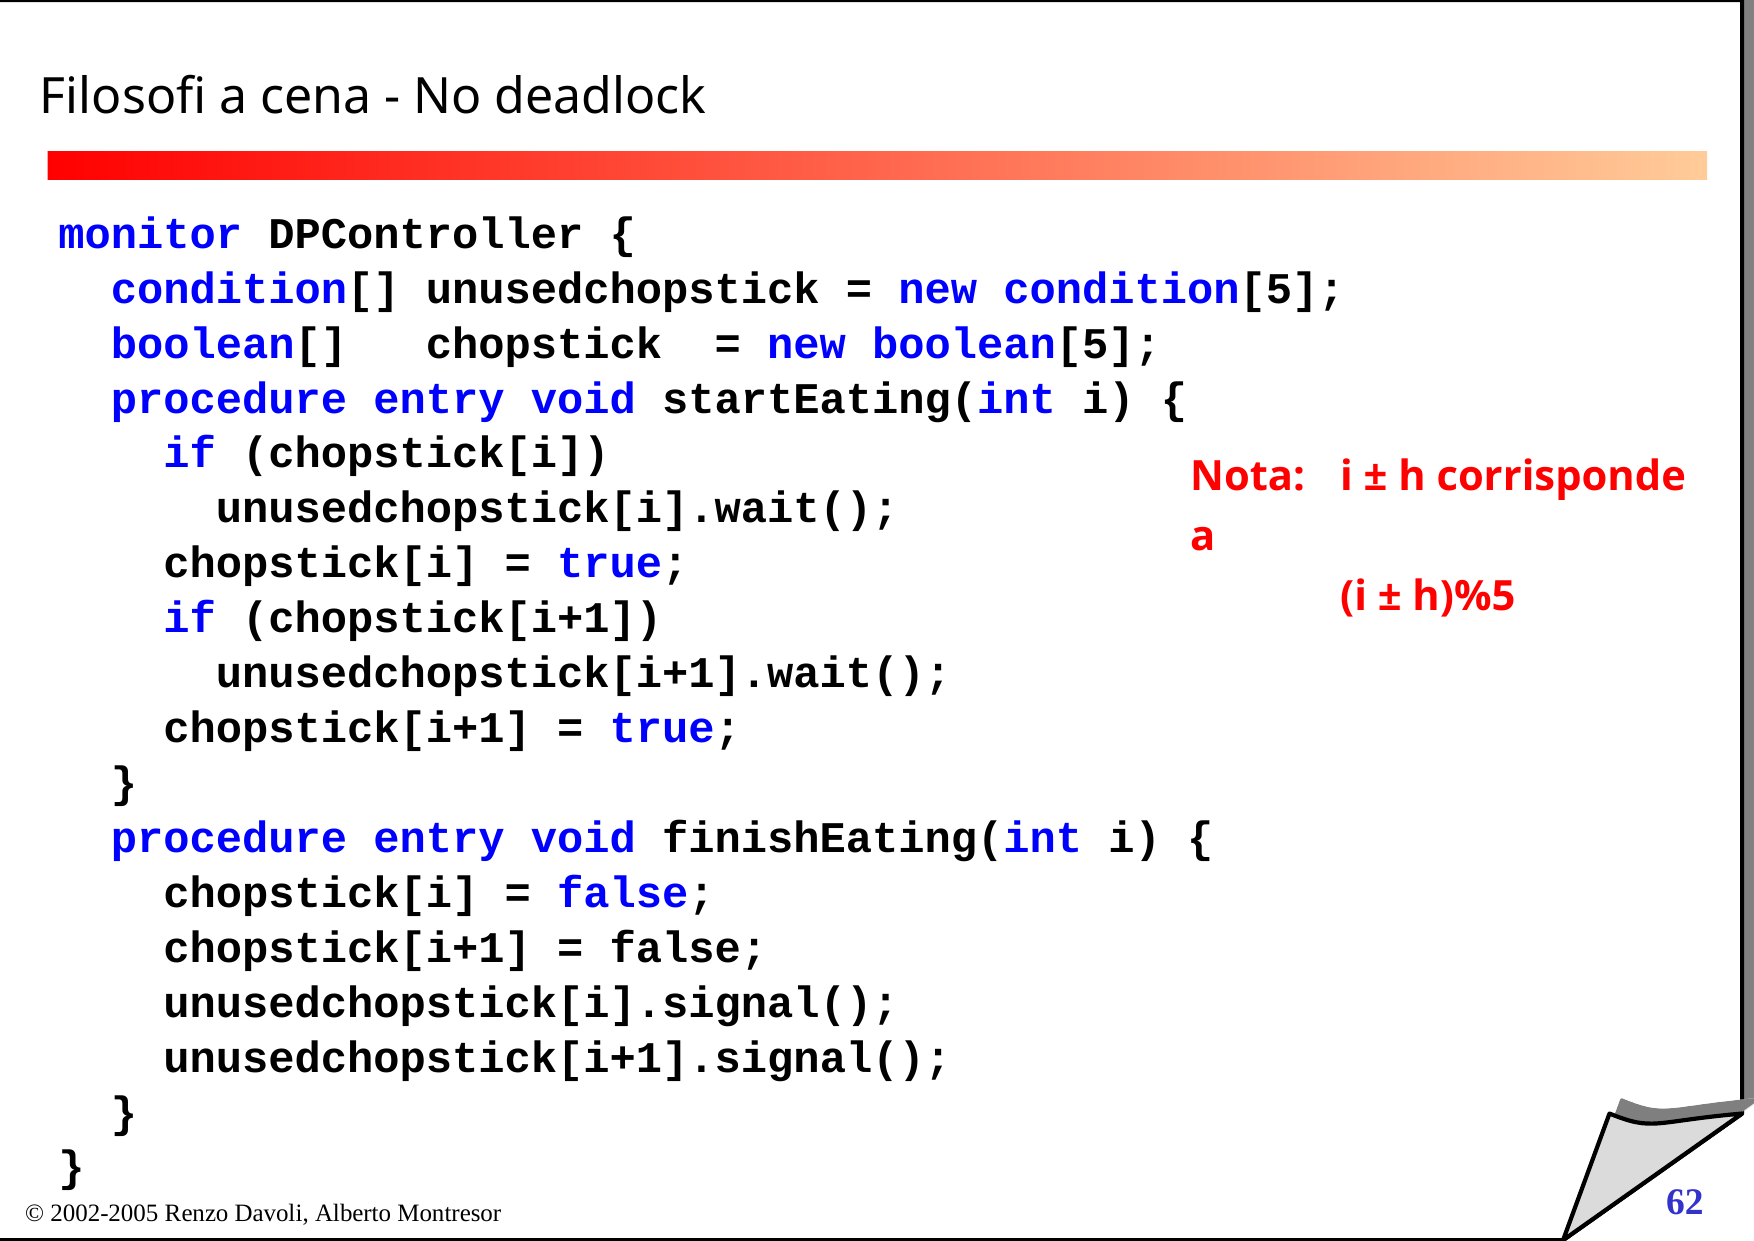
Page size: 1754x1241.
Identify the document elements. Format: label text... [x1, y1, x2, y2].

text_box Nota: i ± h corrisponde a (i ± h)%5 [1190, 442, 1692, 628]
list monitor DPController { condition[] unusedchopstick = new condition[5]; boolean[] chopstick = new boolean[5]; procedure entry void startEating(int i) { if (chopstick[i]) unusedchopstick[i].wait(); chopstick[i] = true; if (chopstick[i+1]) unusedchopstick[i+1].wait(); chopstick[i+1] = true; } procedure entry void finishEating(int i) { chopstick[i] = false; chopstick[i+1] = false; unusedchopstick[i].signal(); unusedchopstick[i+1].signal(); } } [58, 206, 1696, 1196]
title Filosofi a cena - No deadlock [39, 49, 1713, 144]
